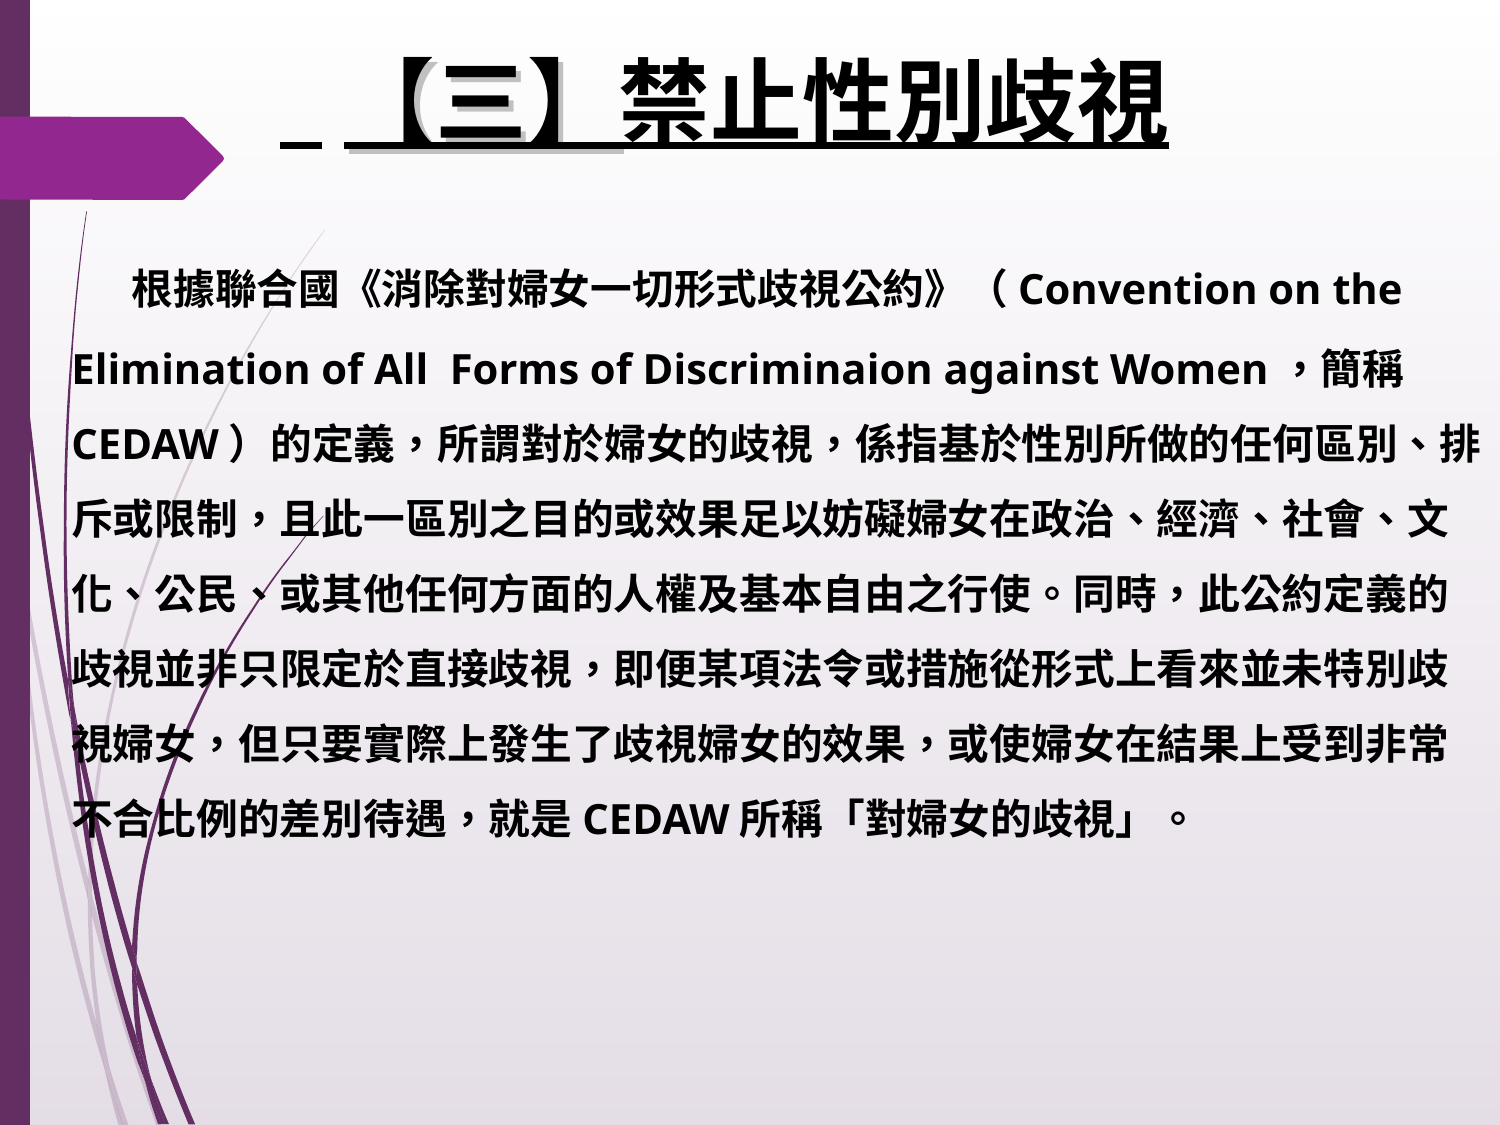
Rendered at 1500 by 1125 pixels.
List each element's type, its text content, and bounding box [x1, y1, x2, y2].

title 【三】禁止性別歧視 [112, 11, 1338, 169]
subtitle 根據聯合國《消除對婦女一切形式歧視公約》（Convention on the Elimination of All Forms of Discriminaion against Women，簡稱CEDAW）的定義，所謂對於婦女的歧視，係指基於性別所做的任何區別、排斥或限制，且此一區別之目的或效果足以妨礙婦女在政治、經濟、社會、文化、公民、或其他任何方面的人權及基本自由之行使。同時，此公約定義的歧視並非只限定於直接歧視，即便某項法令或措施從形式上看來並未特別歧視婦女，但只要實際上發生了歧視婦女的效果，或使婦女在結果上受到非常不合比例的差別待遇，就是CEDAW所稱「對婦女的歧視」。 [0, 182, 1500, 878]
